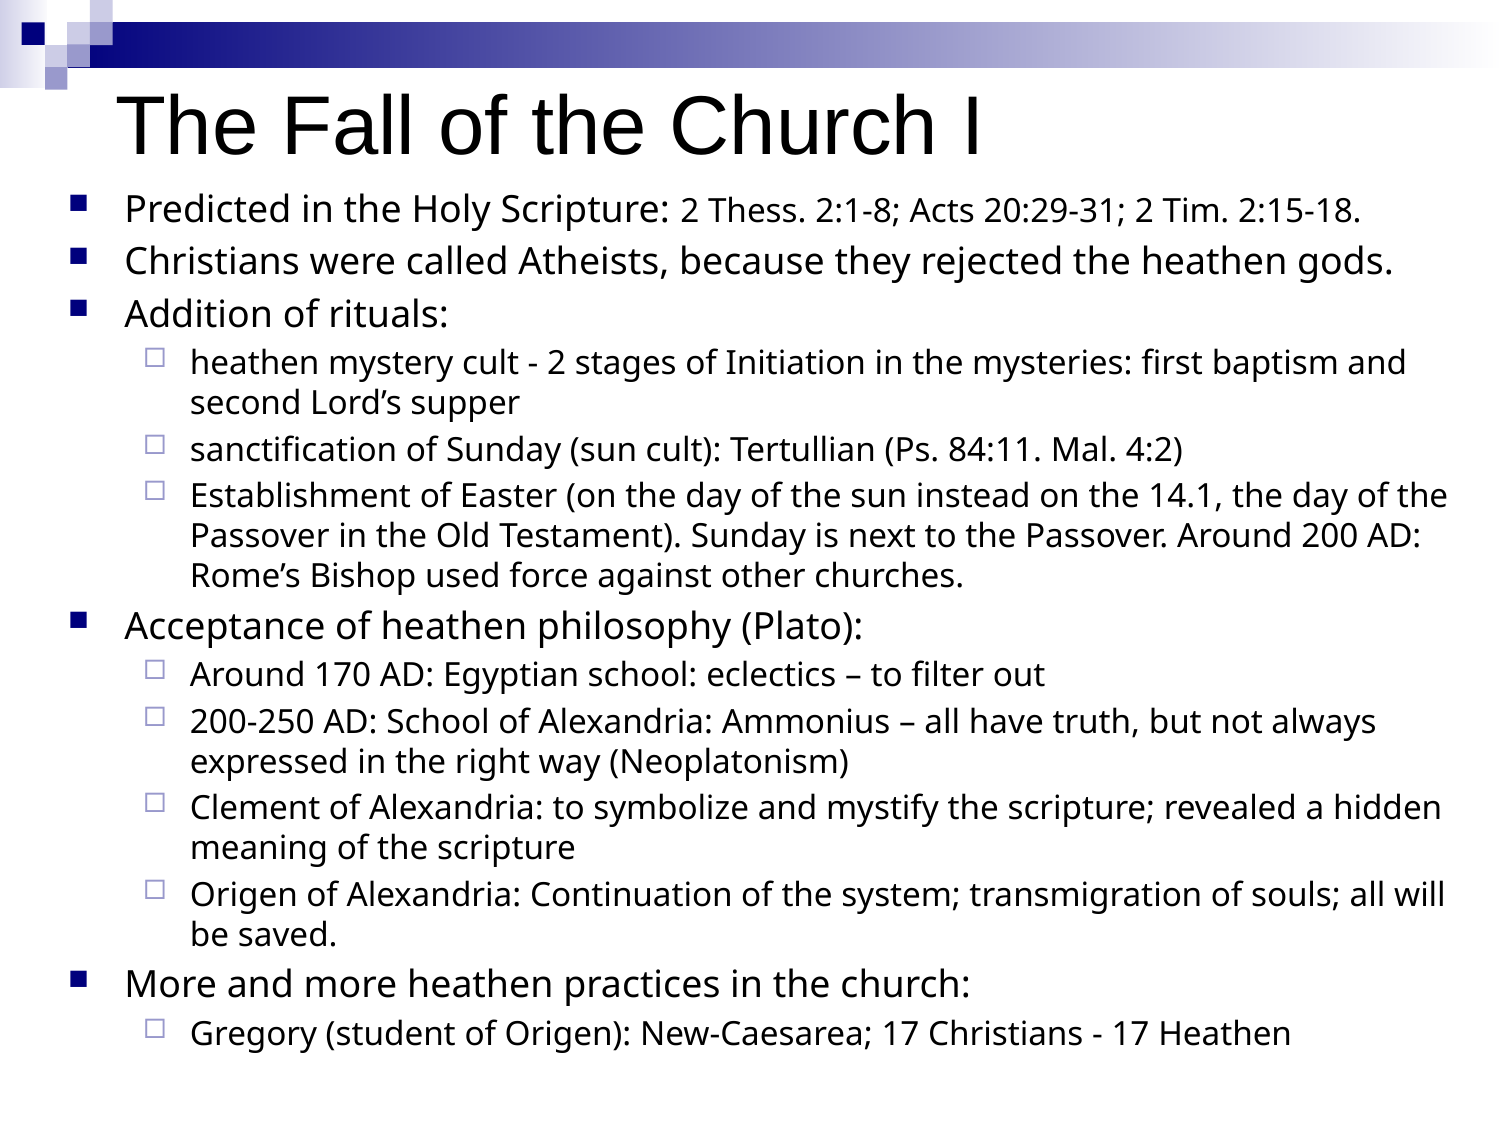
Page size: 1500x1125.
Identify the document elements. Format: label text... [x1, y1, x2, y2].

title The Fall of the Church I [100, 69, 1451, 173]
list Predicted in the Holy Scripture: 2 Thess. 2:1-8; Acts 20:29-31; 2 Tim. 2:15-18. Christians were called Atheists, because they rejected the heathen gods. Addition of rituals: heathen mystery cult - 2 stages of Initiation in the mysteries: first baptism and second Lord’s supper sanctification of Sunday (sun cult): Tertullian (Ps. 84:11. Mal. 4:2) Establishment of Easter (on the day of the sun instead on the 14.1, the day of the Passover in the Old Testament). Sunday is next to the Passover. Around 200 AD: Rome’s Bishop used force against other churches. Acceptance of heathen philosophy (Plato): Around 170 AD: Egyptian school: eclectics – to filter out 200-250 AD: School of Alexandria: Ammonius – all have truth, but not always expressed in the right way (Neoplatonism) Clement of Alexandria: to symbolize and mystify the scripture; revealed a hidden meaning of the scripture Origen of Alexandria: Continuation of the system; transmigration of souls; all will be saved. More and more heathen practices in the church: Gregory (student of Origen): New-Caesarea; 17 Christians - 17 Heathen [53, 177, 1500, 1106]
